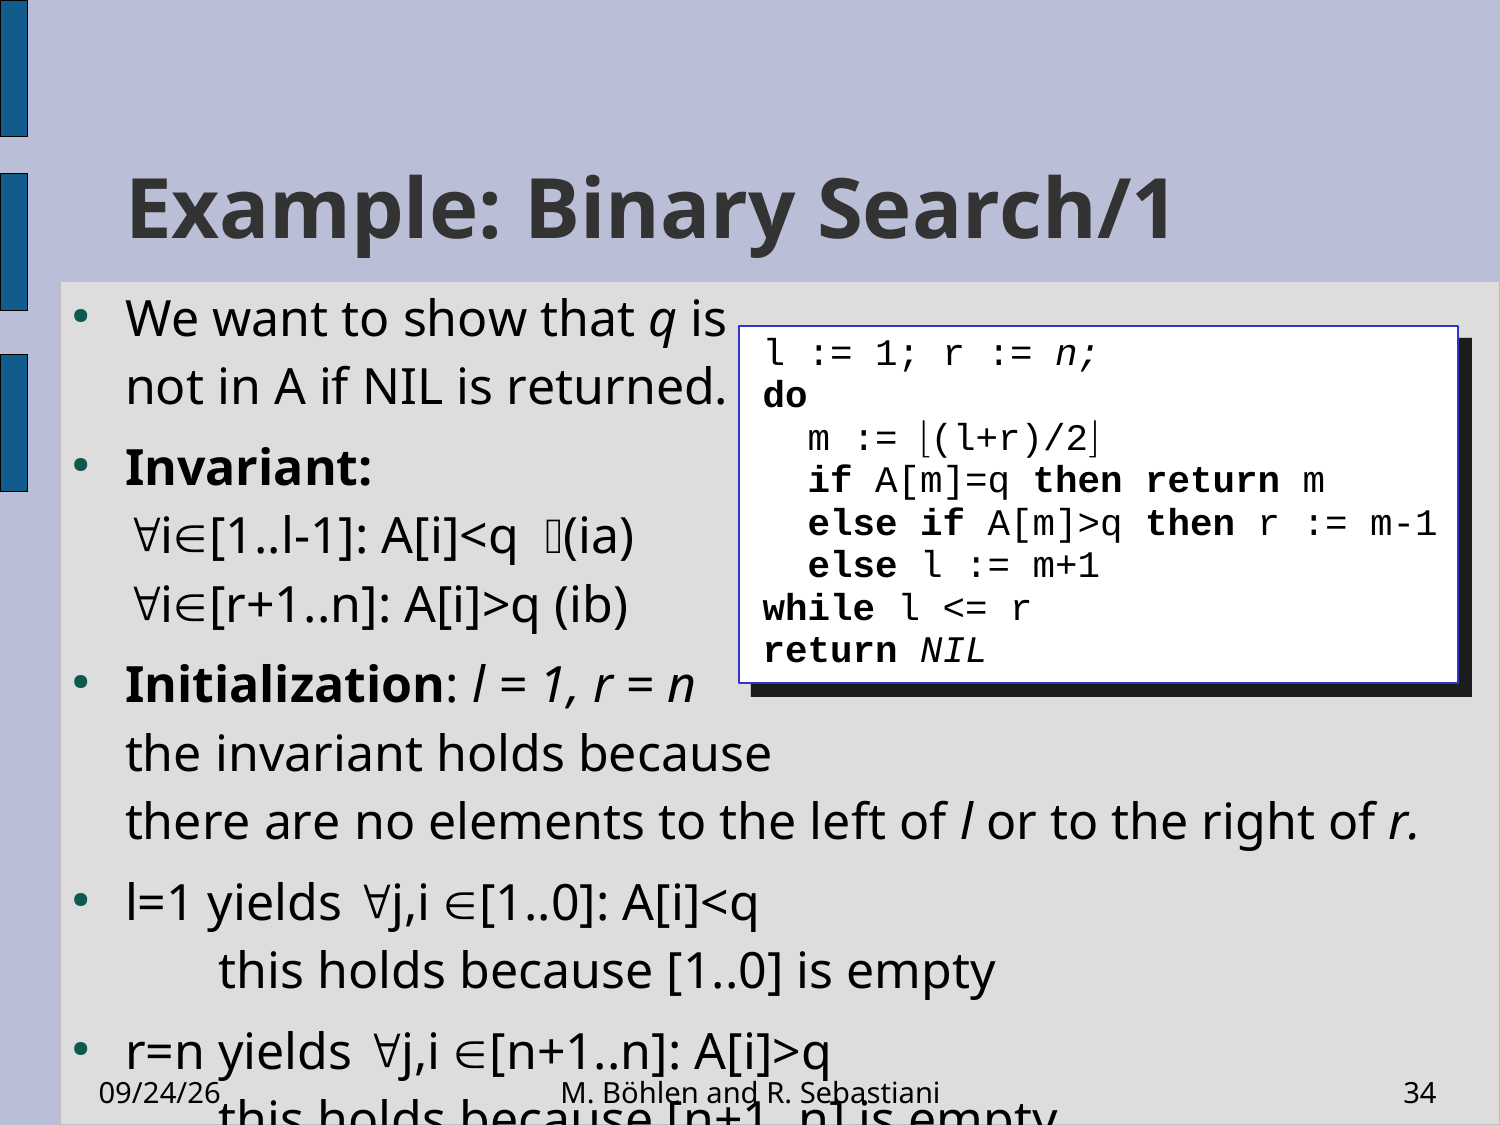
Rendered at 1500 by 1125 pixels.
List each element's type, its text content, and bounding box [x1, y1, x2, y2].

title Example: Binary Search/1 [110, 67, 1392, 271]
text_box [739, 326, 744, 684]
list We want to show that q is not in A if NIL is returned. Invariant: i[1..l-1]: A[i]<q (ia) i[r+1..n]: A[i]>q (ib) Initialization: l = 1, r = n the invariant holds because there are no elements to the left of l or to the right of r. l=1 yields j,i [1..0]: A[i]<q this holds because [1..0] is empty r=n yields j,i [n+1..n]: A[i]>q this holds because [n+1..n] is empty [39, 275, 1478, 1067]
text_box l := 1; r := n; do m := ⌊(l+r)/2⌋ if A[m]=q then return m else if A[m]>q then r := m-1 else l := m+1 while l <= r return NIL [744, 326, 1464, 689]
